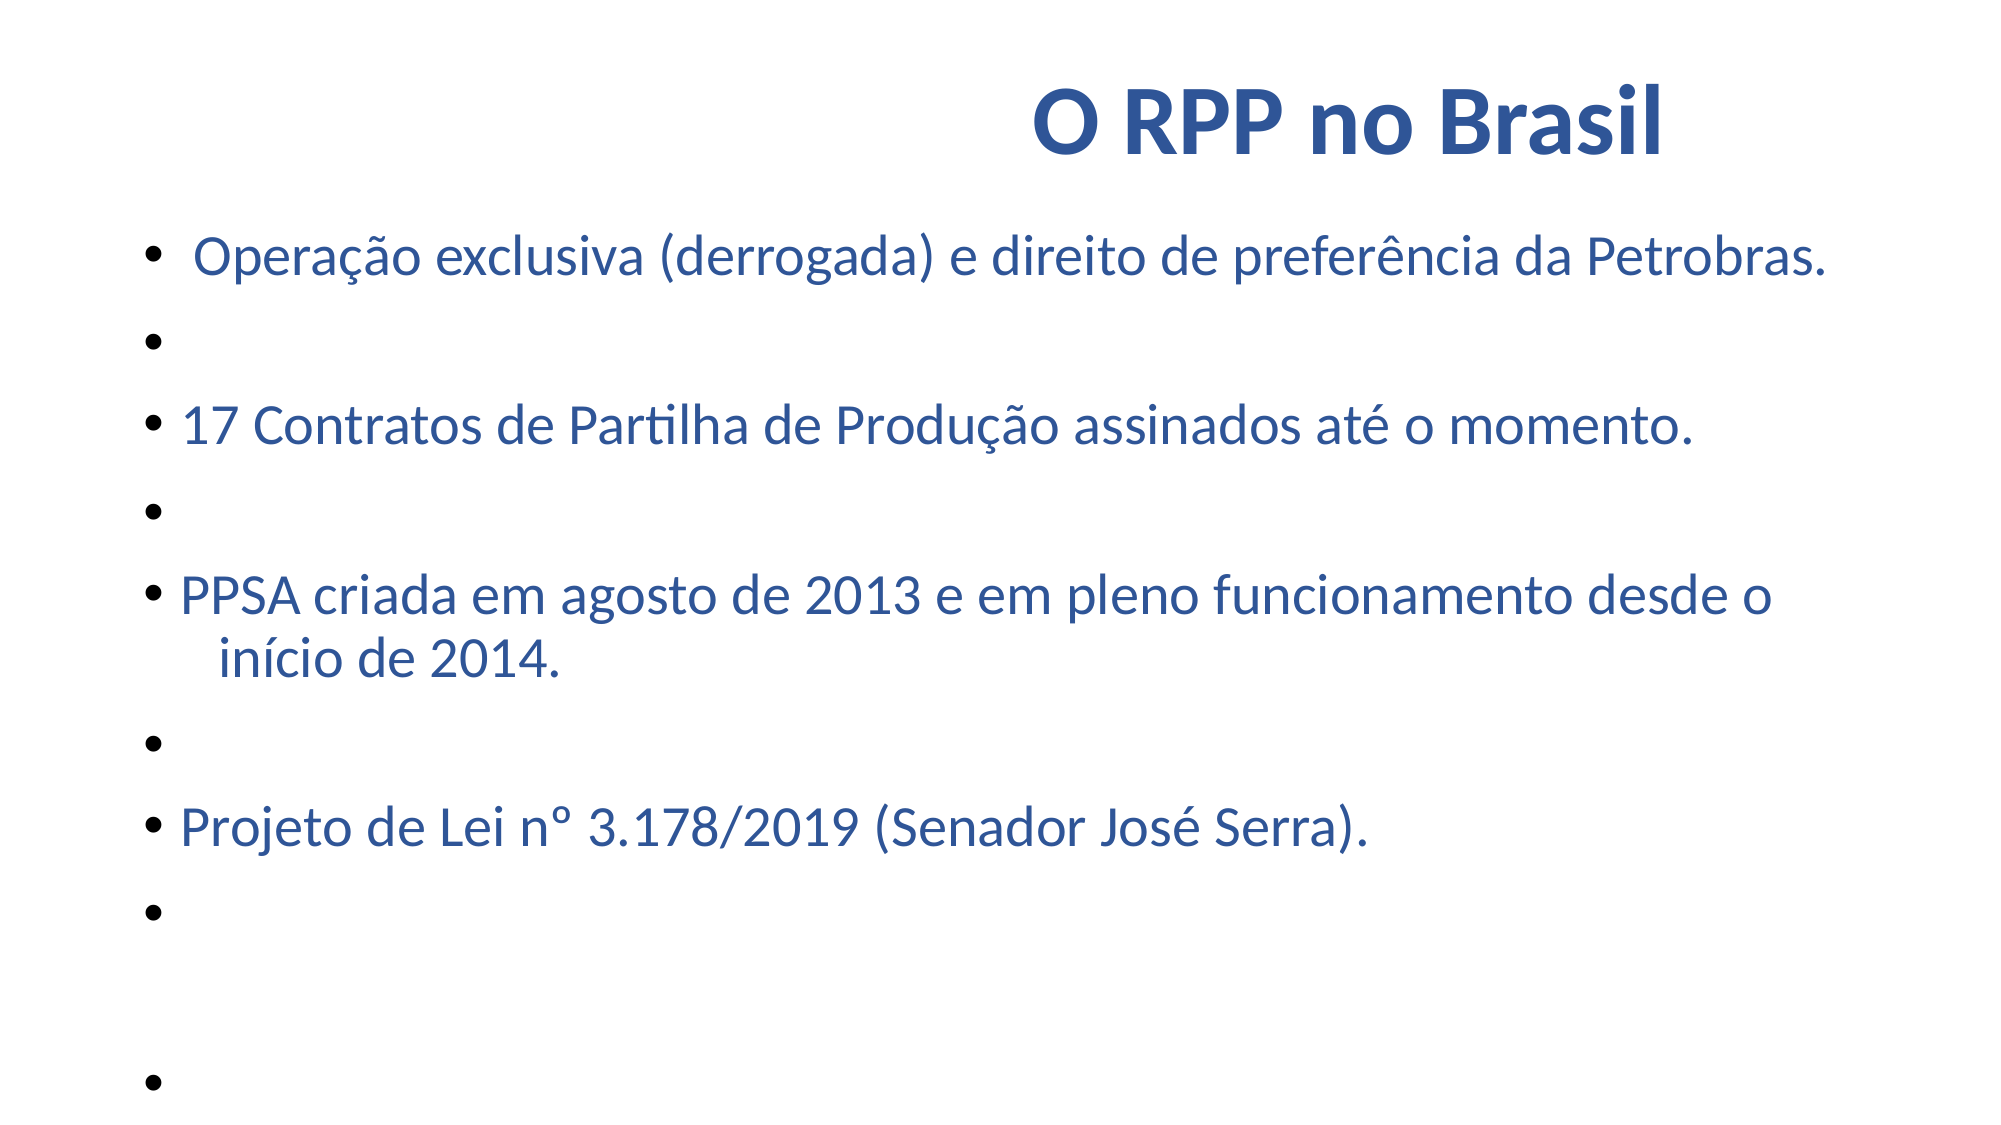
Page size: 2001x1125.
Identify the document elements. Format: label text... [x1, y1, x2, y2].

list Operação exclusiva (derrogada) e direito de preferência da Petrobras. 17 Contratos de Partilha de Produção assinados até o momento. PPSA criada em agosto de 2013 e em pleno funcionamento desde o início de 2014. Projeto de Lei nº 3.178/2019 (Senador José Serra). [128, 217, 1854, 1070]
text_box O RPP no Brasil [782, 47, 1916, 184]
